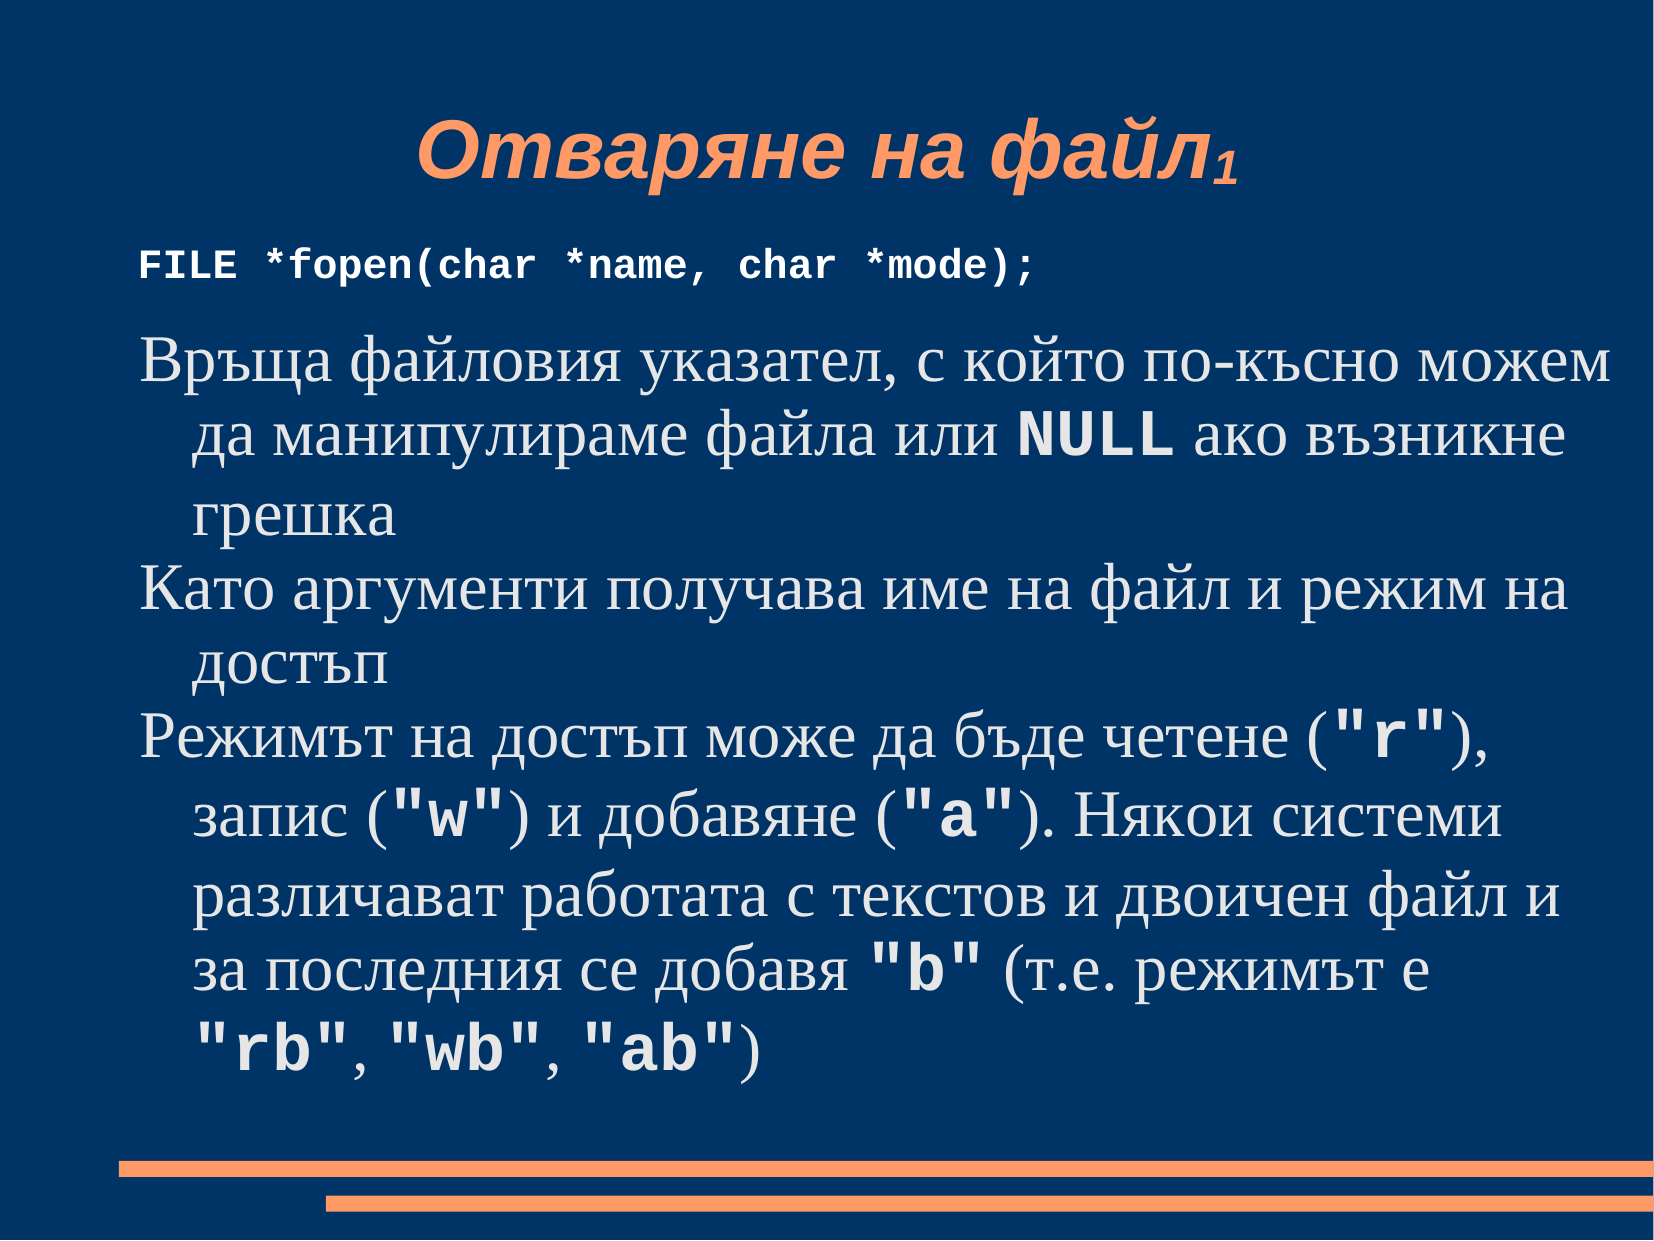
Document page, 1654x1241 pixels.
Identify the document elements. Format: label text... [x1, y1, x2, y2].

title Отваряне на файл1 [121, 46, 1534, 254]
text_box FILE *fopen(char *name, char *mode); [122, 236, 1335, 299]
list Връща файловия указател, с който по-късно можем да манипулираме файла или NULL ако възникне грешка Като аргументи получава име на файл и режим на достъп Режимът на достъп може да бъде четене ("r"), запис ("w") и добавяне ("a"). Някои системи различават работата с текстов и двоичен файл и за последния се добавя "b" (т.е. режимът е "rb", "wb", "ab") [121, 322, 1621, 1118]
